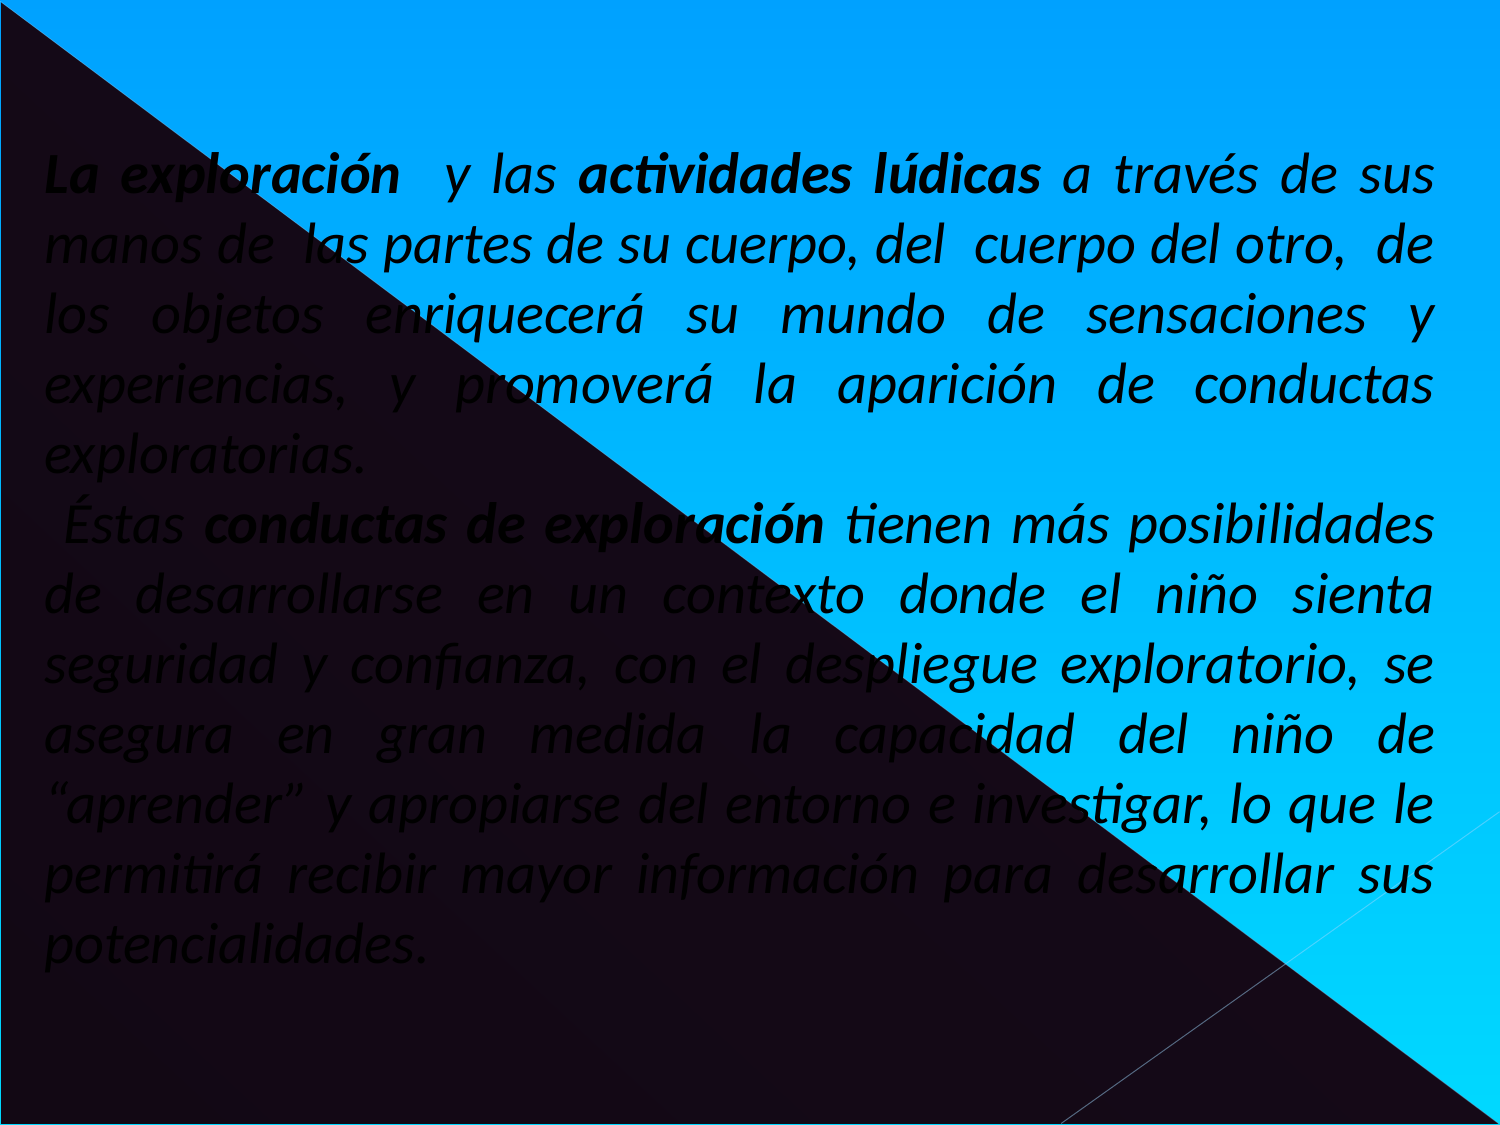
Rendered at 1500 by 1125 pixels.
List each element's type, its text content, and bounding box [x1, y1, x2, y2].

text_box La exploración y las actividades lúdicas a través de sus manos de las partes de su cuerpo, del cuerpo del otro, de los objetos enriquecerá su mundo de sensaciones y experiencias, y promoverá la aparición de conductas exploratorias. Éstas conductas de exploración tienen más posibilidades de desarrollarse en un contexto donde el niño sienta seguridad y confianza, con el despliegue exploratorio, se asegura en gran medida la capacidad del niño de “aprender” y apropiarse del entorno e investigar, lo que le permitirá recibir mayor información para desarrollar sus potencialidades. [29, 0, 1471, 1125]
